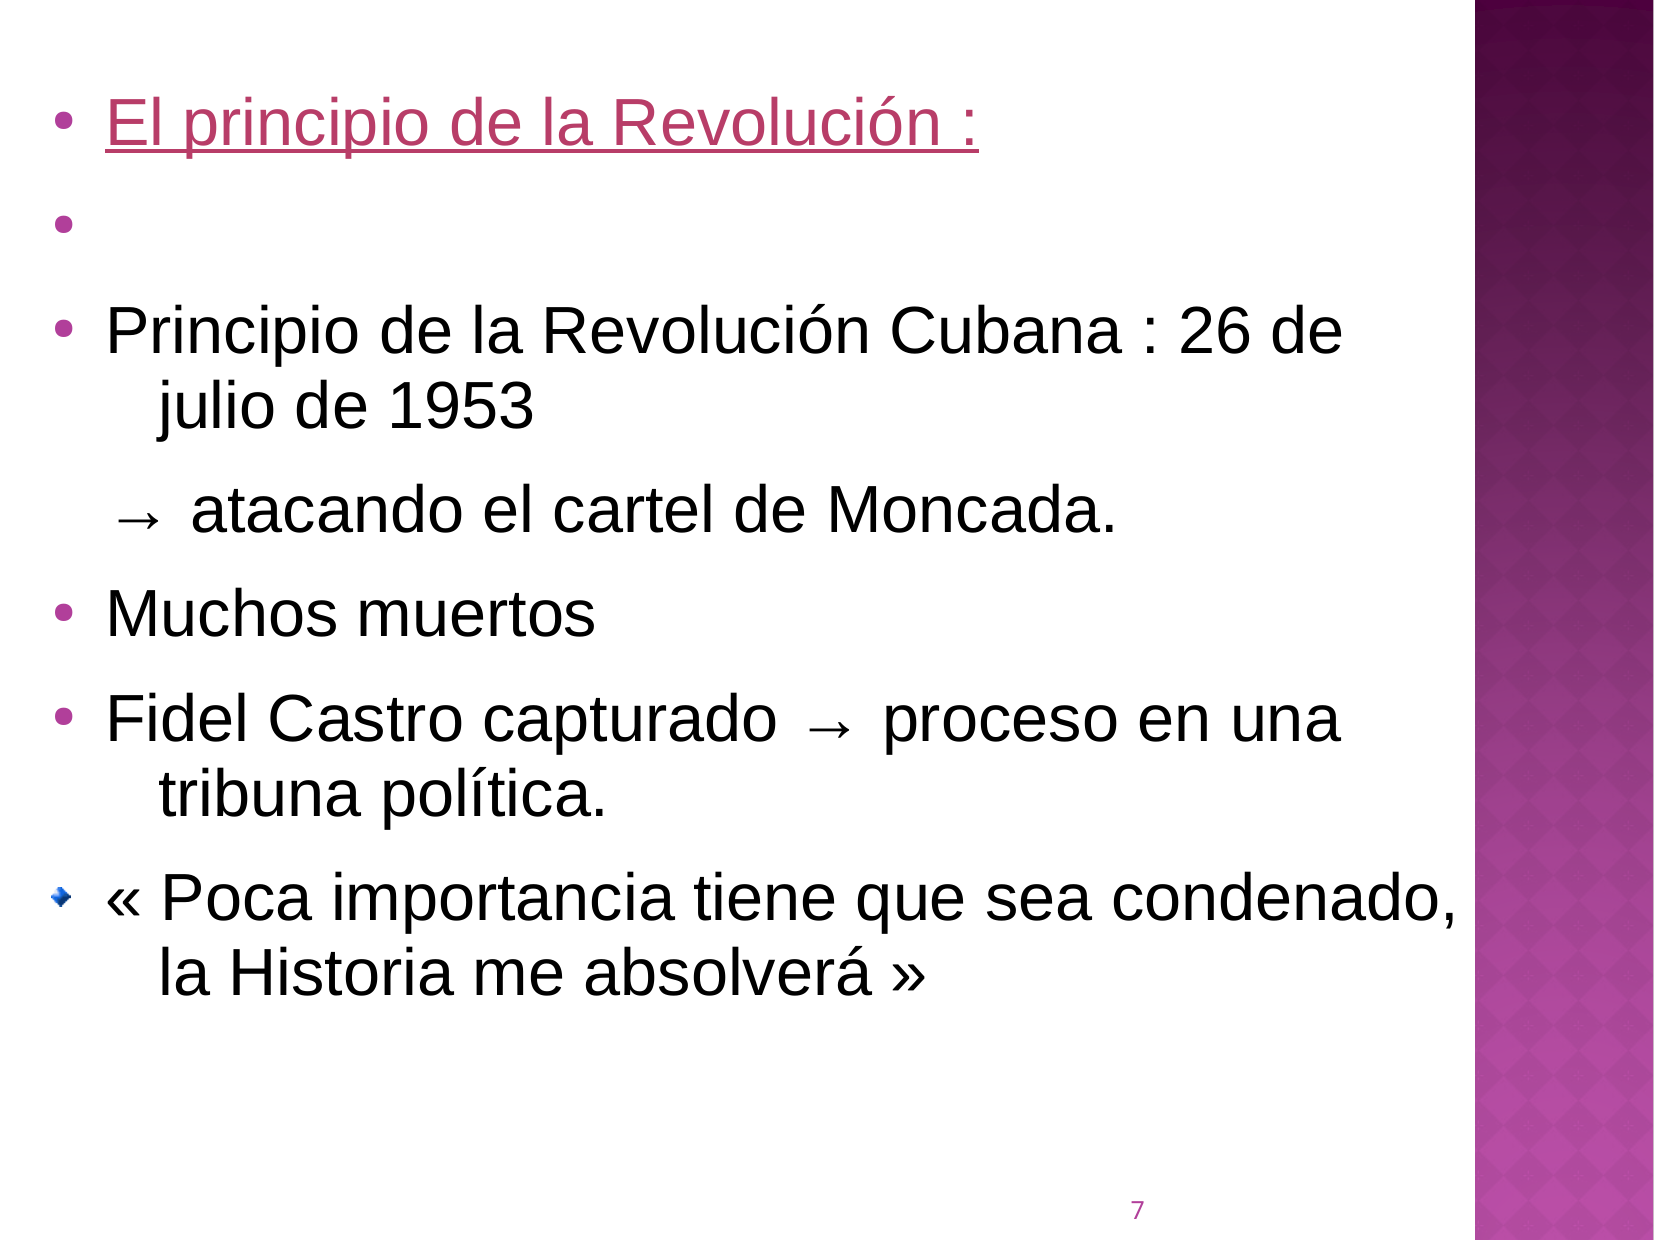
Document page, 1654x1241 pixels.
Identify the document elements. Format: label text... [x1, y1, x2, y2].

list El principio de la Revolución : Principio de la Revolución Cubana : 26 de julio de 1953 → atacando el cartel de Moncada. Muchos muertos Fidel Castro capturado → proceso en una tribuna política. « Poca importancia tiene que sea condenado, la Historia me absolverá » [0, 76, 1489, 1140]
picture [1474, 0, 1654, 1241]
text_box <numéro> [1130, 1185, 1237, 1227]
